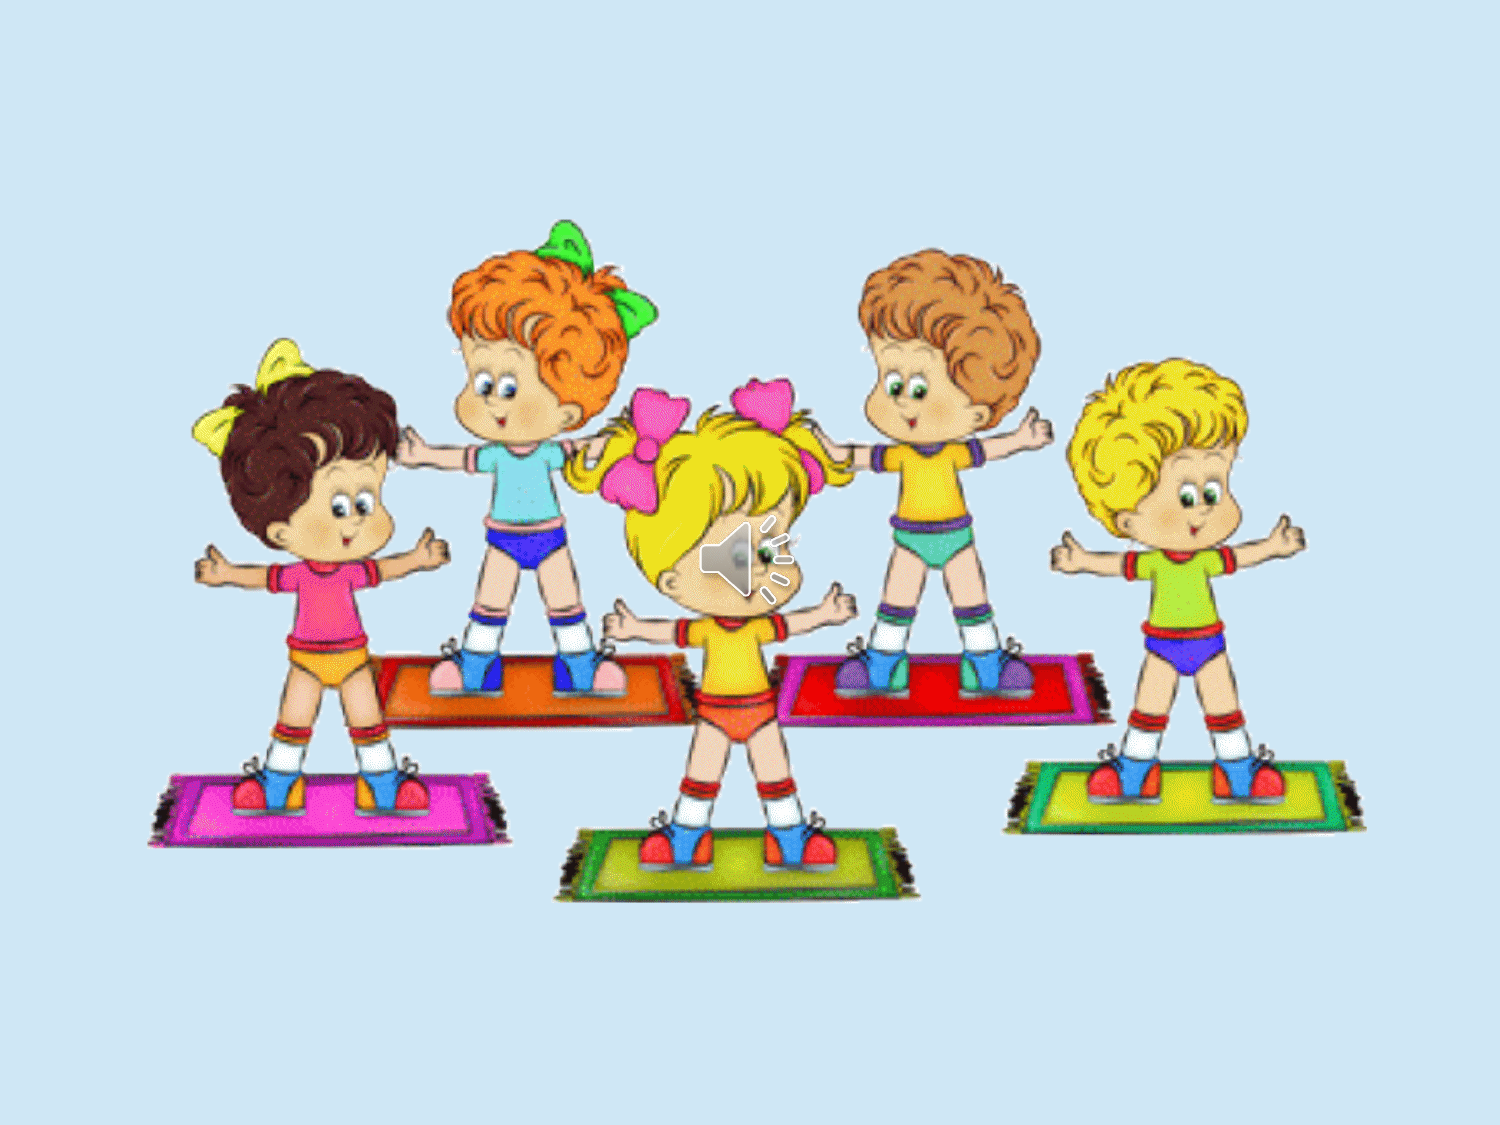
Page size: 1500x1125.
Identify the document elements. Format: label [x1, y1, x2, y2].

picture [146, 217, 1368, 904]
